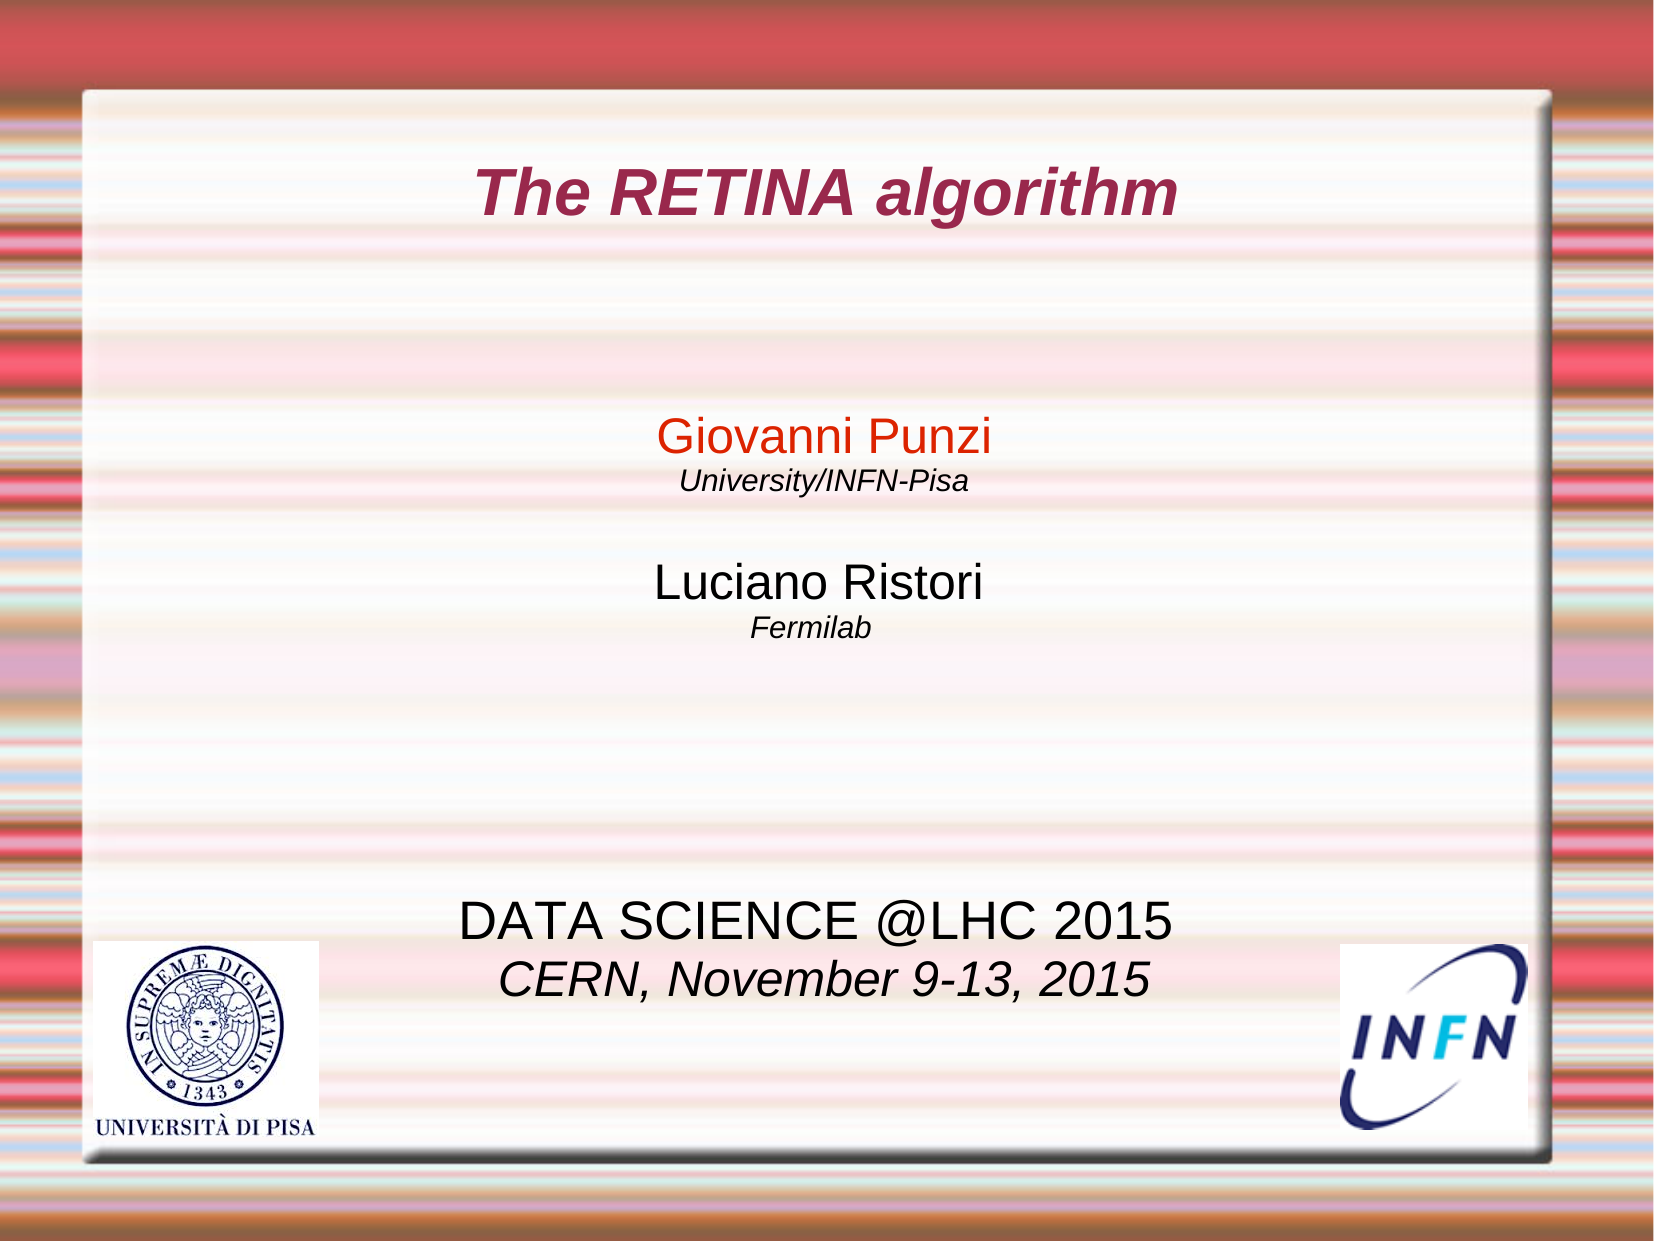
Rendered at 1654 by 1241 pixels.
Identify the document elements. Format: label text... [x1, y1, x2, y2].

title The RETINA algorithm [82, 88, 1571, 296]
subtitle Giovanni Punzi University/INFN-Pisa Luciano Ristori Fermilab DATA SCIENCE @LHC 2015 CERN, November 9-13, 2015 [112, 378, 1536, 1093]
picture [0, 0, 1654, 1241]
